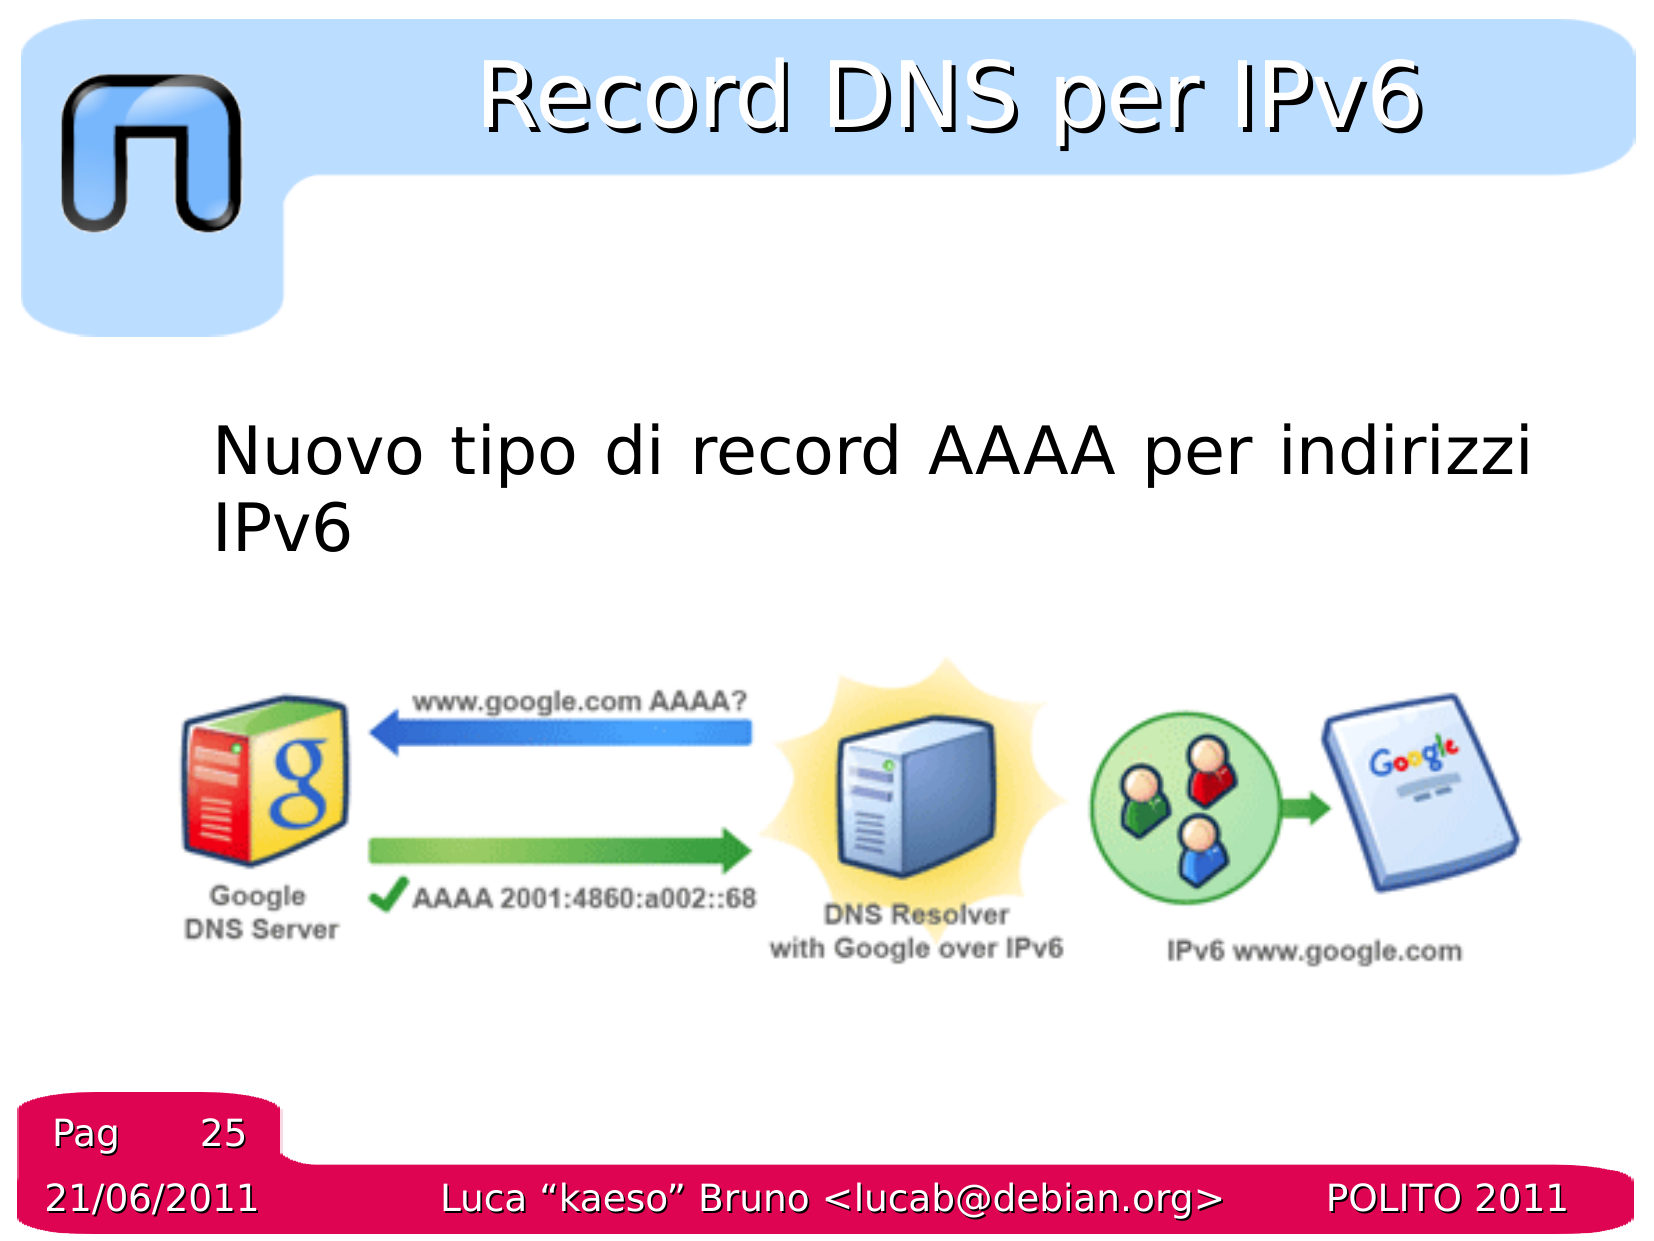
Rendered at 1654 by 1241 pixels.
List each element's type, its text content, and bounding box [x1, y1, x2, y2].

text_box Luca “kaeso” Bruno <lucab@debian.org> POLITO 2011 [425, 1169, 1585, 1241]
picture [177, 655, 1531, 970]
picture [17, 1092, 1634, 1234]
text_box Pag <numero> [38, 1104, 424, 1178]
subtitle Nuovo tipo di record AAAA per indirizzi IPv6 [212, 389, 1536, 591]
text_box 21/06/2011 [29, 1169, 284, 1241]
picture [0, 19, 1636, 337]
title Record DNS per IPv6 [265, 0, 1636, 193]
